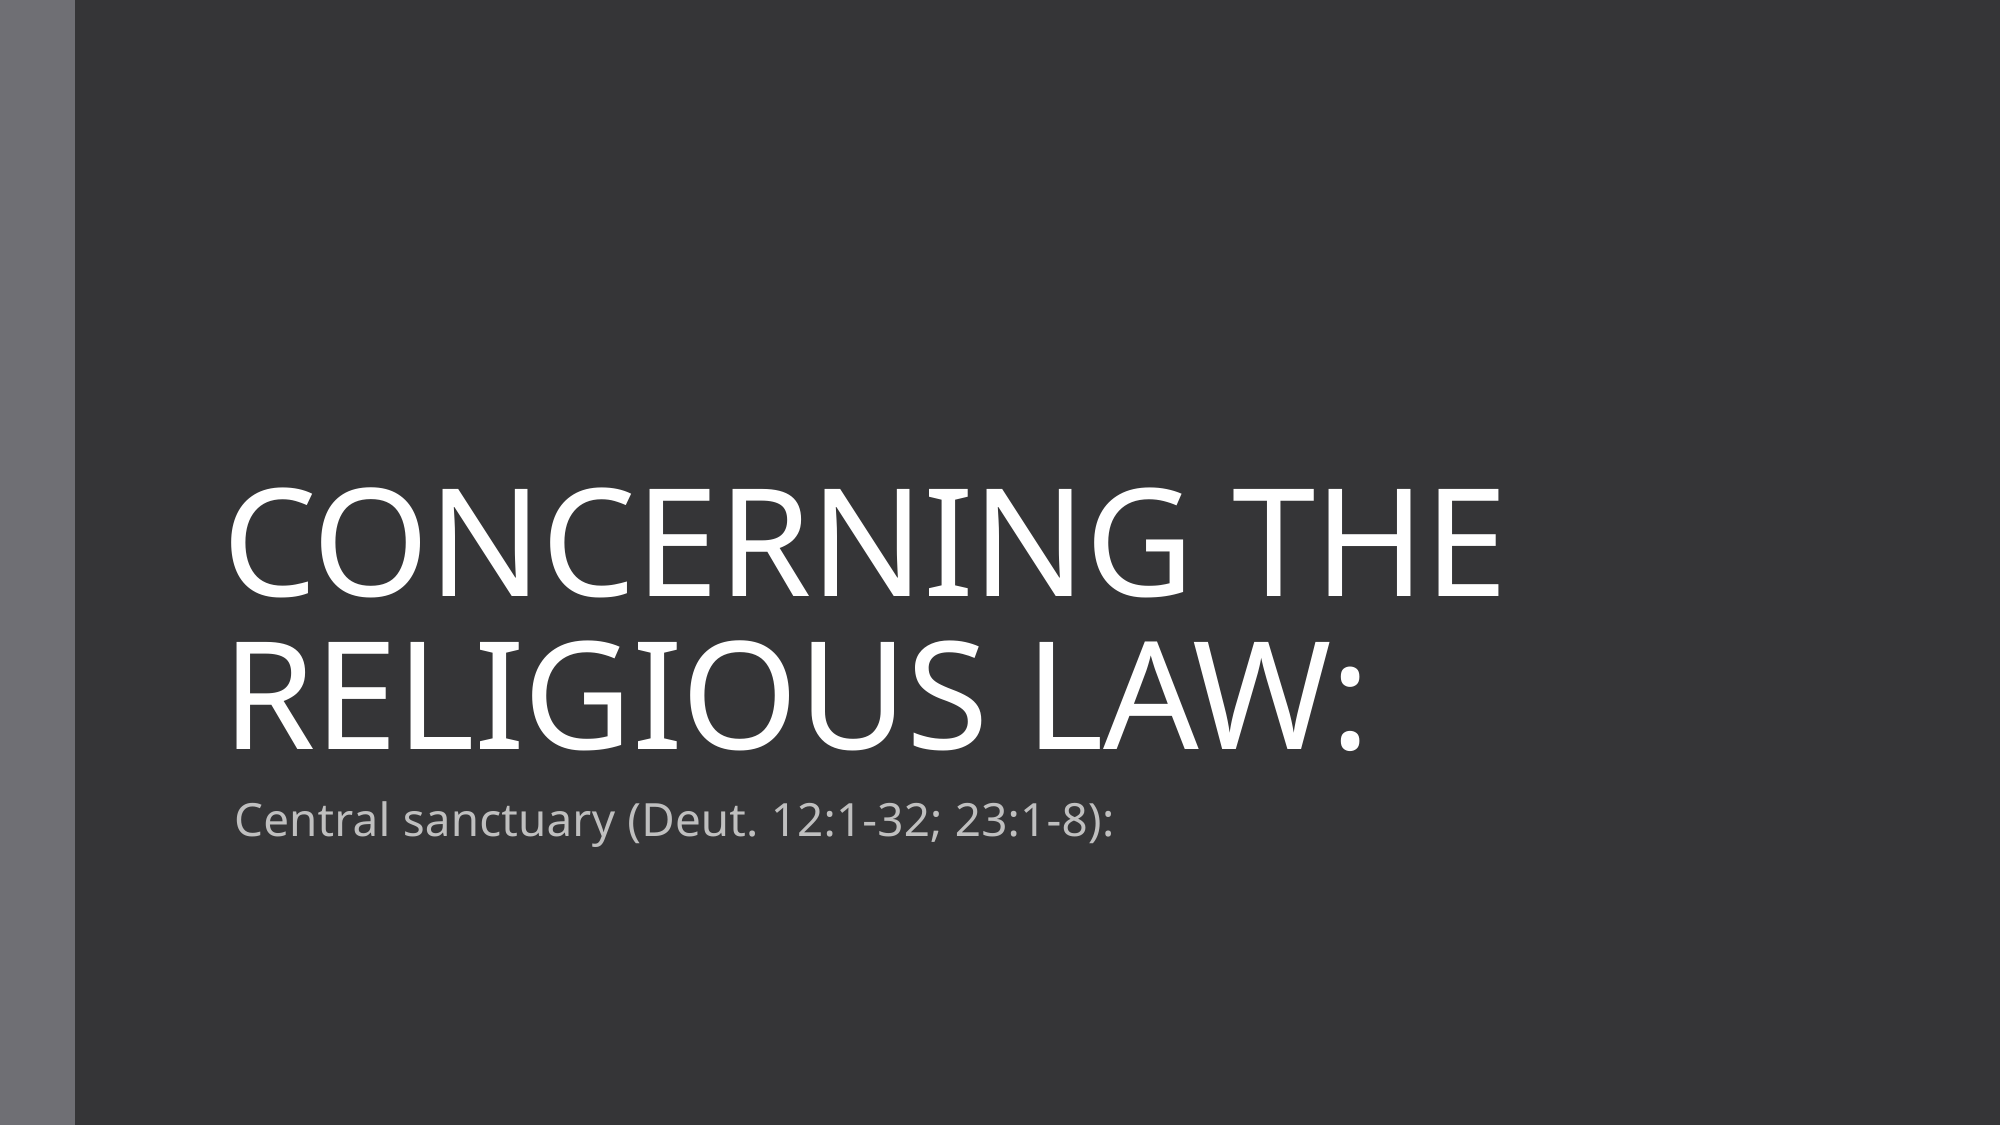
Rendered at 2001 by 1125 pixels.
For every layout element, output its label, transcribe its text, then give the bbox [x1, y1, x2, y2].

title CONCERNING THE RELIGIOUS LAW: [206, 124, 1752, 787]
subtitle Central sanctuary (Deut. 12:1-32; 23:1-8): [206, 787, 1752, 1066]
